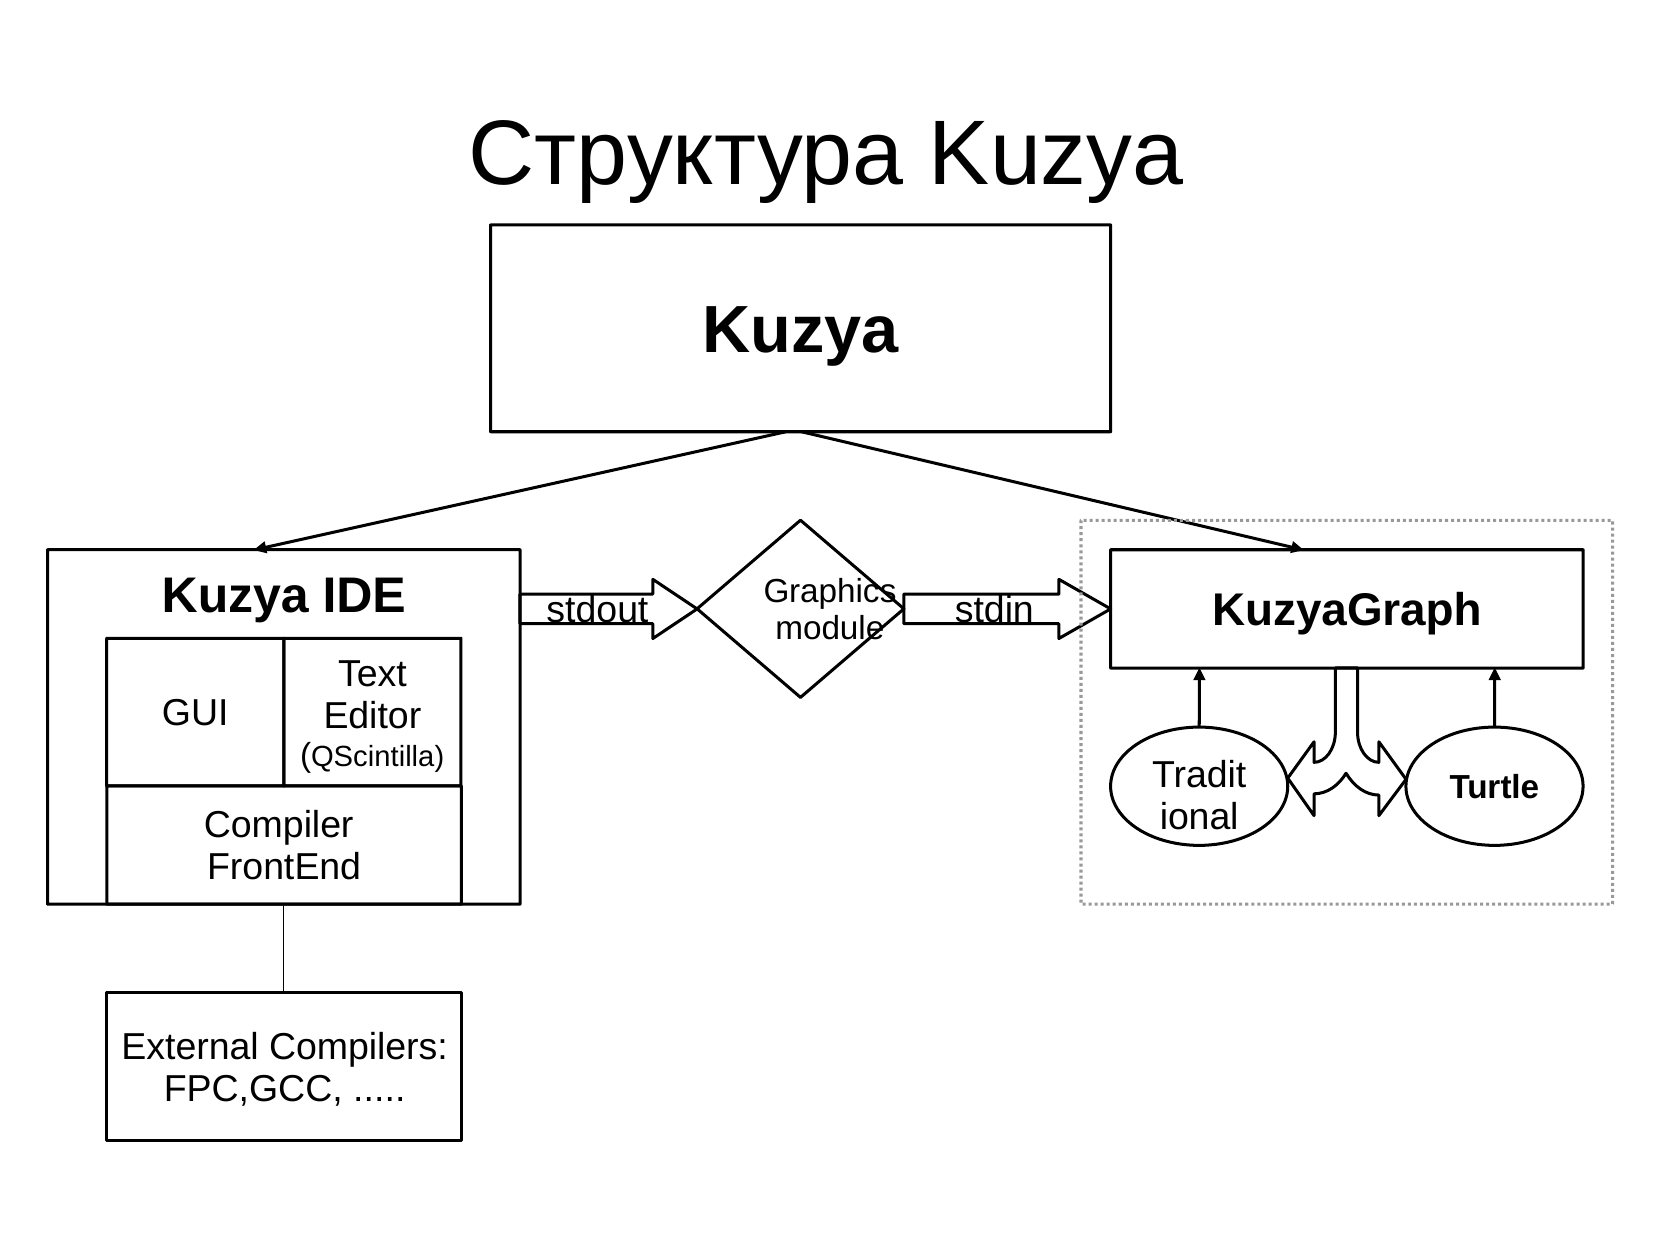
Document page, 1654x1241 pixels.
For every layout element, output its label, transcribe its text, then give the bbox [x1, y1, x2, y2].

title Структура Kuzya [82, 56, 1571, 250]
text_box External Compilers: FPC,GCC, ..... [106, 992, 462, 1141]
text_box Graphics module [697, 520, 903, 698]
text_box stdout [519, 579, 697, 639]
text_box Kuzya [490, 224, 1111, 432]
text_box [1081, 520, 1613, 905]
text_box Text Editor (QScintilla) [283, 638, 461, 786]
text_box stdin [903, 579, 1081, 639]
text_box GUI [106, 638, 283, 786]
text_box Kuzya IDE [47, 549, 521, 905]
text_box Compiler FrontEnd [106, 785, 462, 905]
